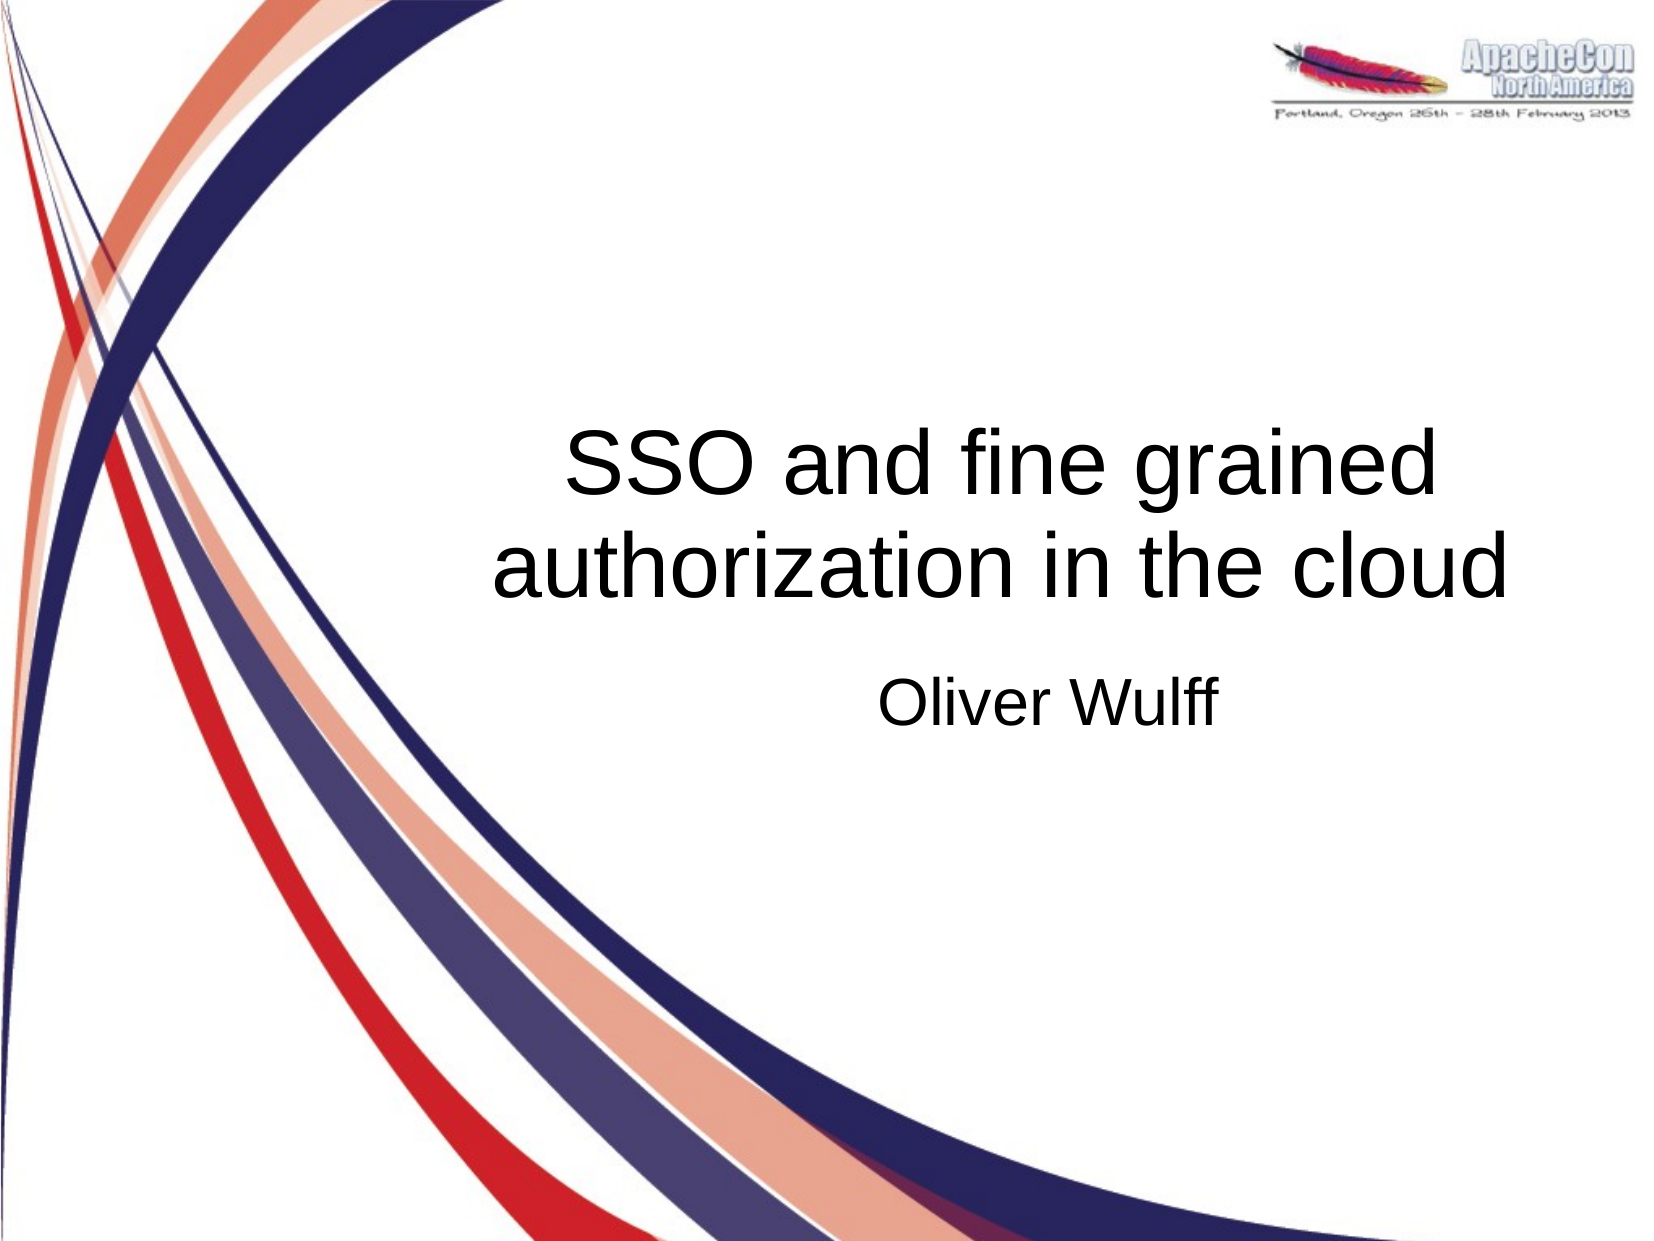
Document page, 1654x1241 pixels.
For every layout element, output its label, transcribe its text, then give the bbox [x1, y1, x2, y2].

picture [0, 0, 1654, 1241]
subtitle Oliver Wulff [561, 643, 1536, 762]
title SSO and fine grained authorization in the cloud [472, 411, 1531, 617]
